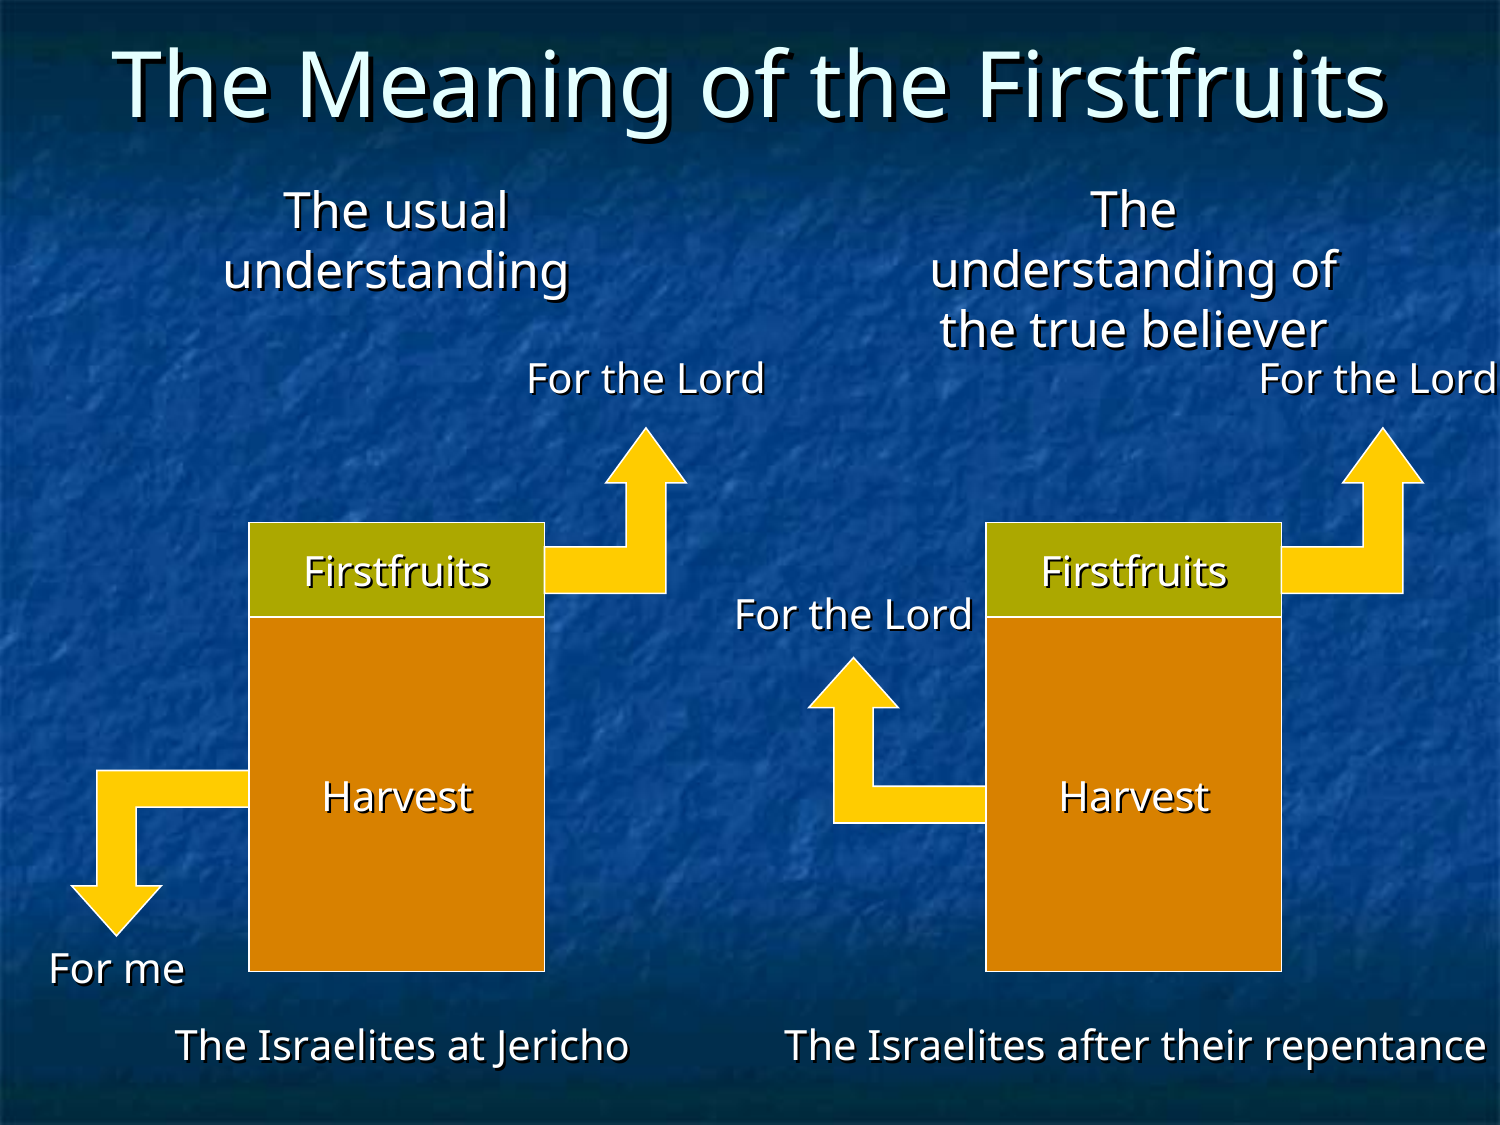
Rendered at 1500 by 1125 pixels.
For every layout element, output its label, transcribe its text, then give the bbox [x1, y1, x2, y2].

text_box Firstfruits [986, 522, 1282, 616]
text_box Harvest [249, 616, 545, 972]
text_box The understanding of the true believer [903, 170, 1365, 366]
text_box The usual understanding [166, 171, 628, 307]
text_box [1281, 427, 1424, 594]
text_box [808, 657, 986, 823]
text_box The Israelites at Jericho [159, 1011, 646, 1077]
text_box Harvest [986, 616, 1282, 972]
text_box Firstfruits [249, 522, 545, 616]
text_box For the Lord [718, 580, 989, 646]
text_box For the Lord [510, 343, 781, 410]
text_box For me [33, 934, 201, 1000]
title The Meaning of the Firstfruits [75, 0, 1426, 161]
text_box [544, 427, 687, 594]
text_box The Israelites after their repentance [769, 1011, 1500, 1077]
text_box [71, 770, 249, 934]
picture [0, 0, 1500, 1125]
text_box For the Lord [1243, 343, 1500, 410]
